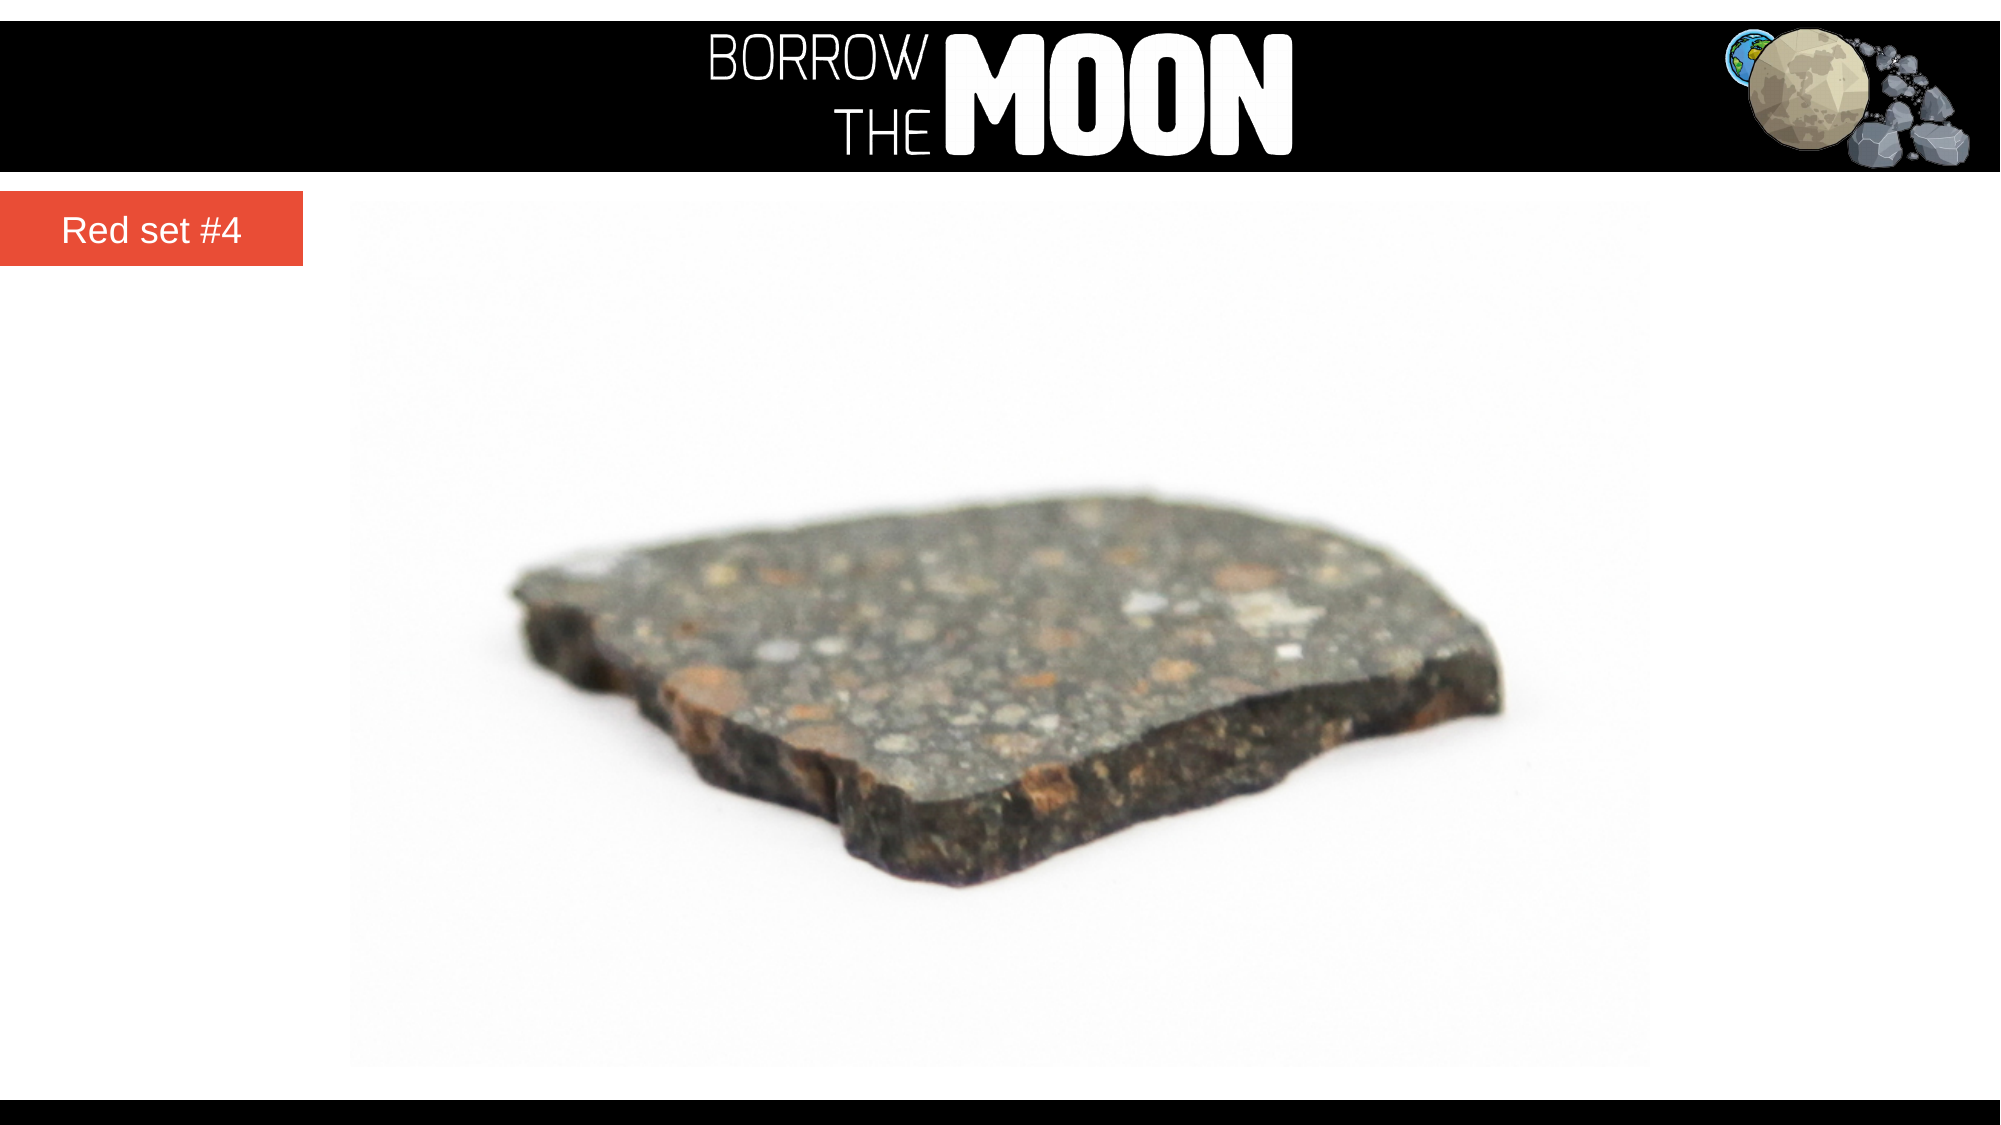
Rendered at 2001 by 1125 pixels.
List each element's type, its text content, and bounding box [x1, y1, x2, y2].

picture [350, 201, 1650, 1067]
text_box Red set #4 [0, 191, 303, 266]
